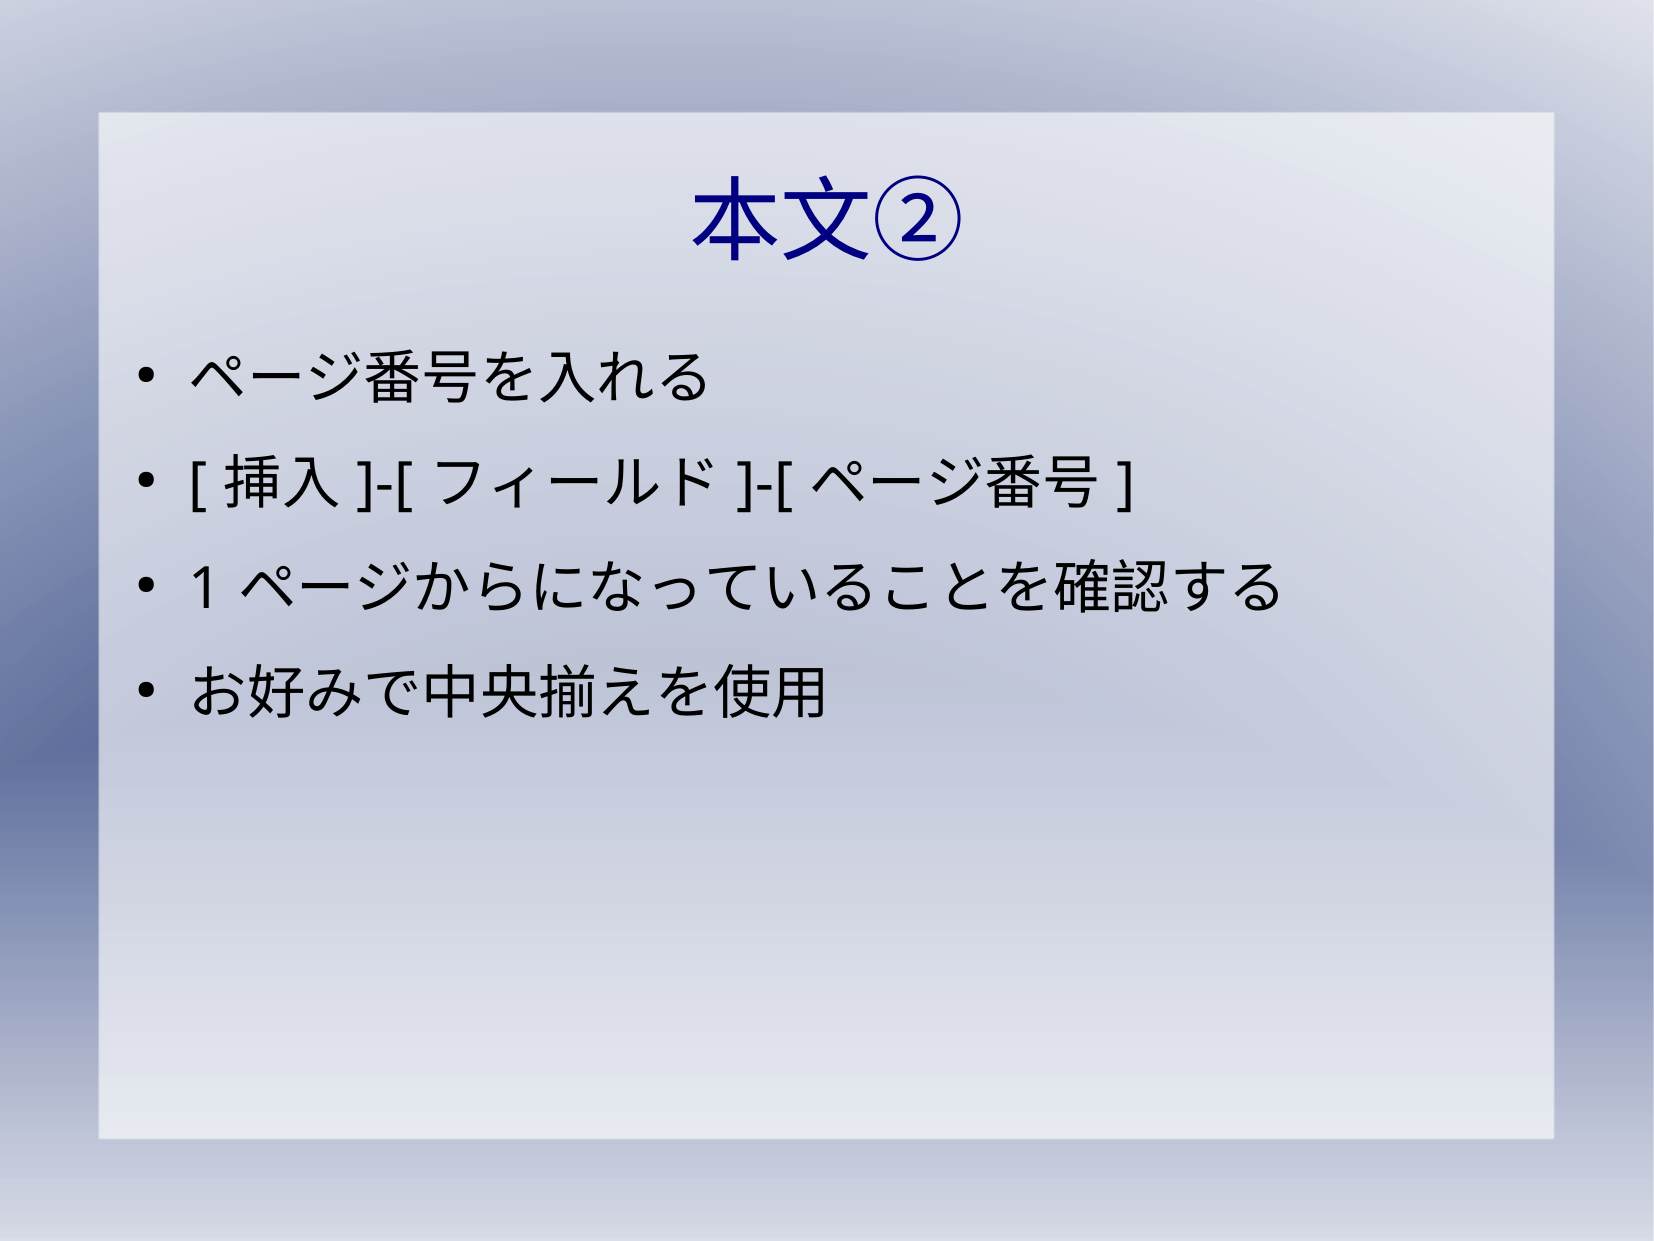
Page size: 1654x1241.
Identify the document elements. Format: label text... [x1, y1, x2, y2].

title 本文② [118, 114, 1536, 322]
picture [0, 0, 1654, 1241]
list ページ番号を入れる [挿入]-[フィールド]-[ページ番号] 1ページからになっていることを確認する お好みで中央揃えを使用 [118, 336, 1506, 975]
